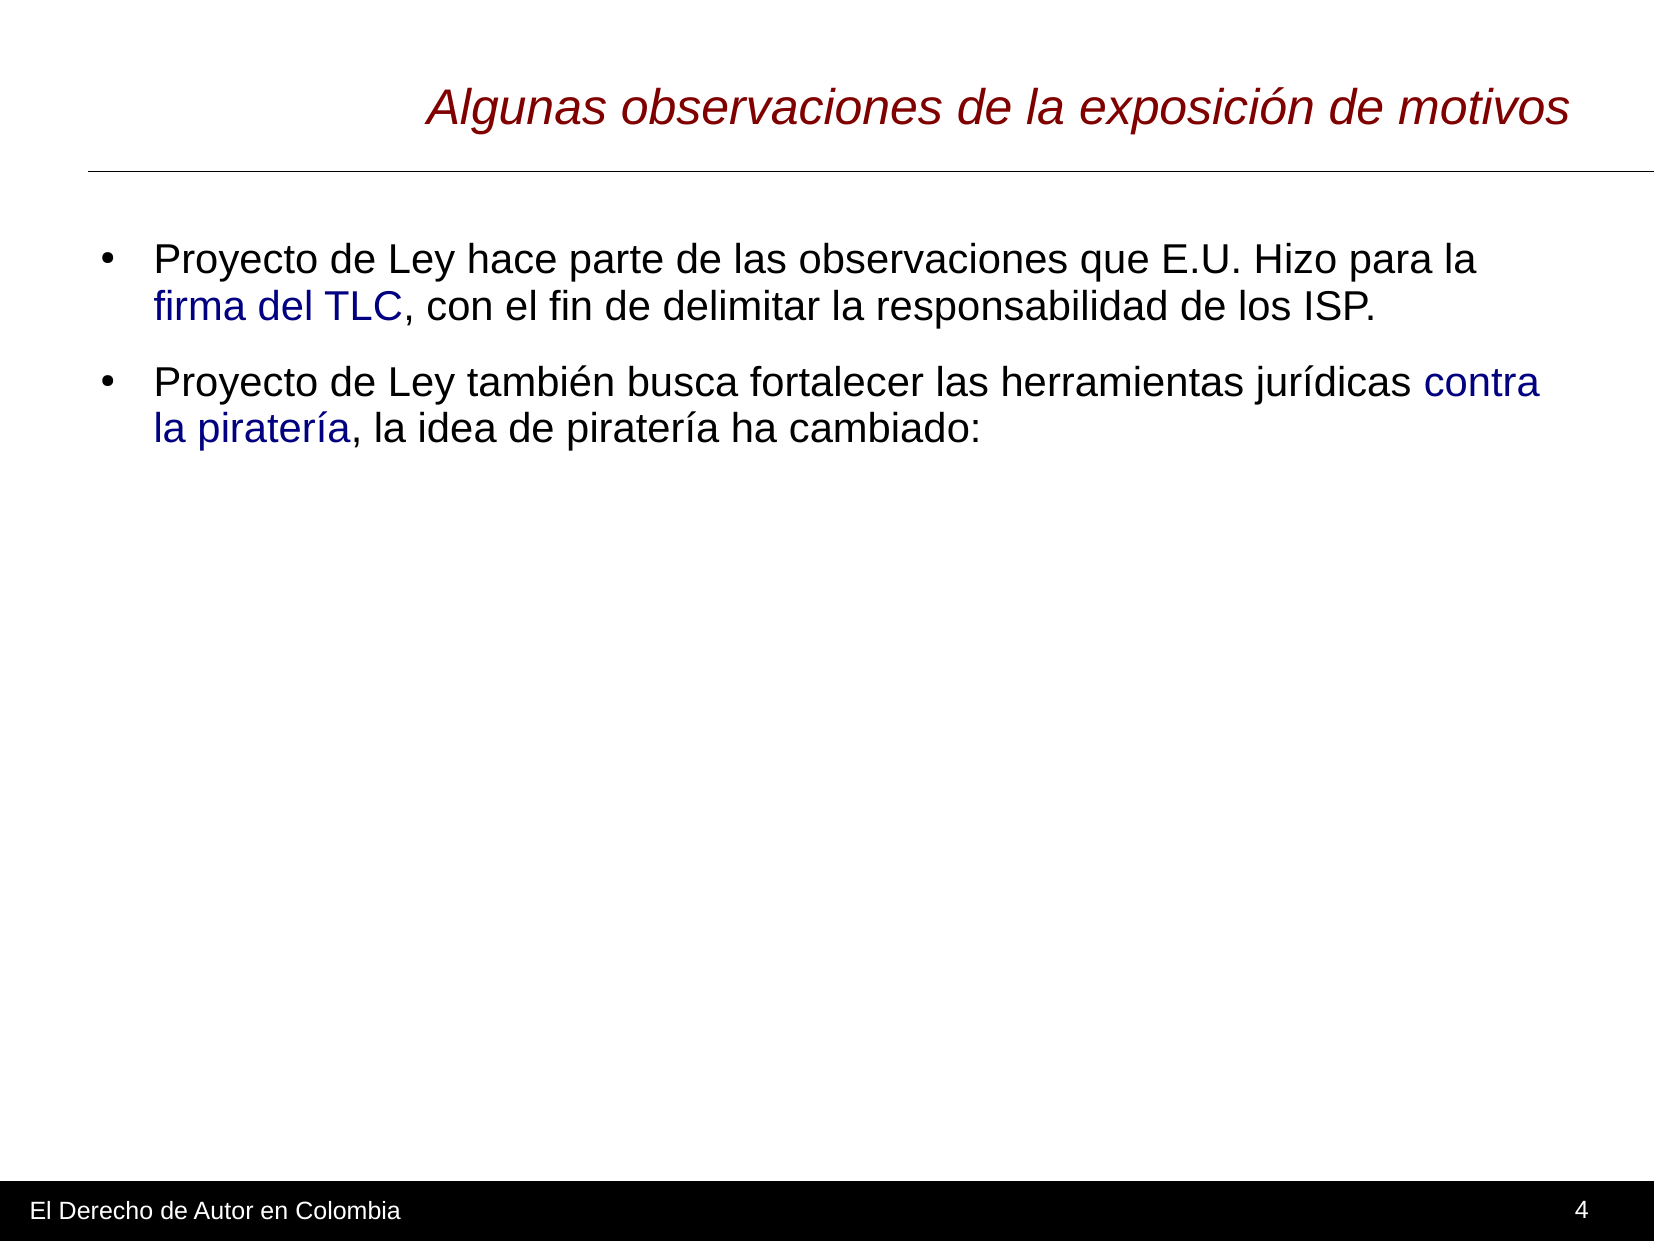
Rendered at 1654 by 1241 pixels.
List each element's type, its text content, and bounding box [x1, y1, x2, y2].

title Algunas observaciones de la exposición de motivos [82, 74, 1571, 141]
list Proyecto de Ley hace parte de las observaciones que E.U. Hizo para la firma del TLC, con el fin de delimitar la responsabilidad de los ISP. Proyecto de Ley también busca fortalecer las herramientas jurídicas contra la piratería, la idea de piratería ha cambiado: [82, 236, 1571, 1152]
